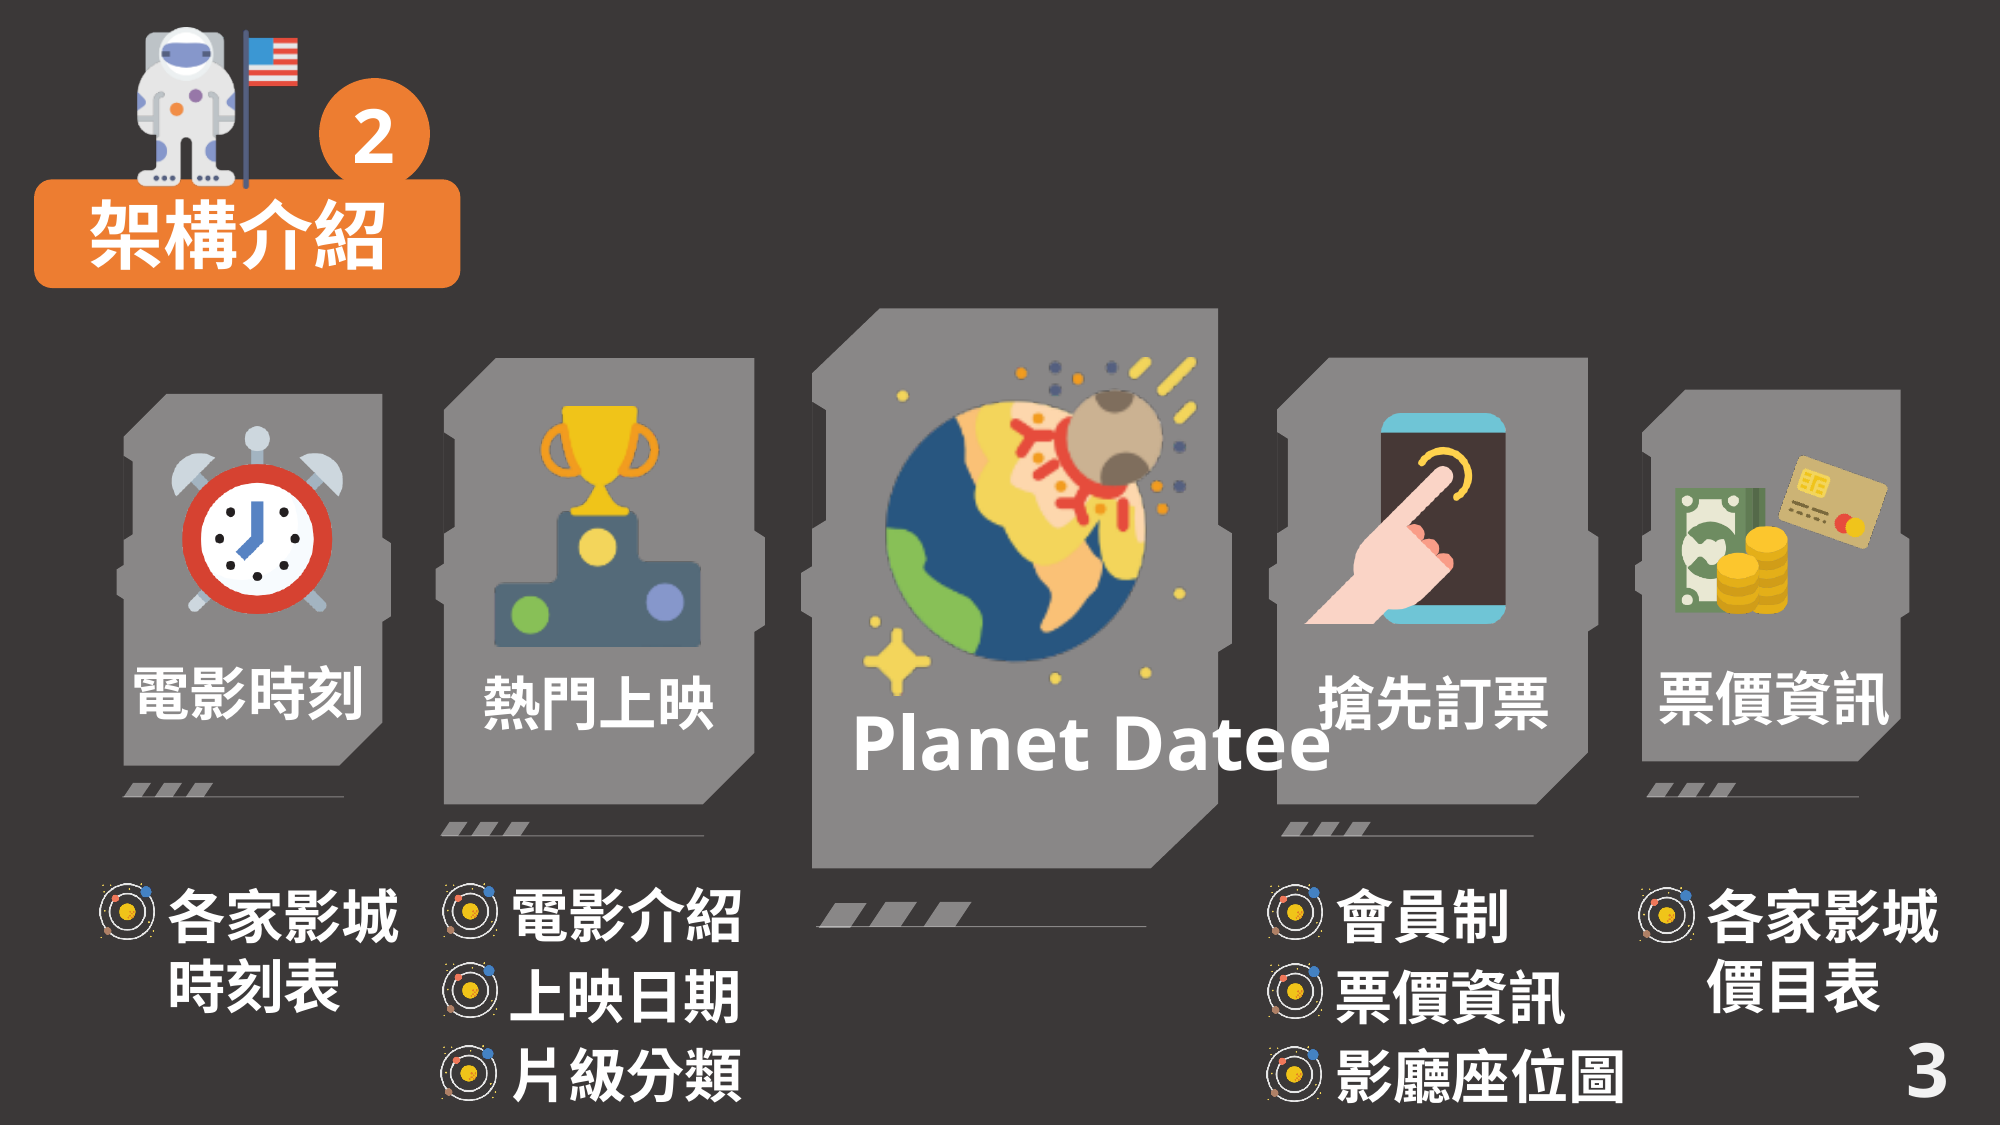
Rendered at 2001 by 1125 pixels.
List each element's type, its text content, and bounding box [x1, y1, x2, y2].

picture [163, 426, 351, 614]
text_box [0, 0, 2000, 1125]
text_box 2 [337, 80, 413, 187]
text_box 票價資訊 [1642, 654, 1909, 741]
picture [1267, 884, 1320, 940]
picture [1266, 1046, 1322, 1102]
text_box 影廳座位圖 [1320, 1033, 1646, 1119]
picture [1267, 963, 1323, 1019]
text_box 上映日期 [493, 952, 760, 1039]
text_box 各家影城 價目表 [1691, 872, 1958, 1029]
picture [442, 883, 495, 939]
picture [99, 883, 152, 940]
picture [1638, 887, 1691, 943]
text_box 熱門上映 [467, 659, 734, 746]
text_box 搶先訂票 [1302, 659, 1569, 746]
text_box 電影介紹 [495, 871, 762, 958]
picture [442, 962, 498, 1018]
text_box 電影時刻 [116, 649, 383, 736]
picture [1299, 413, 1510, 624]
picture [861, 357, 1200, 696]
text_box 各家影城 時刻表 [152, 872, 419, 1029]
text_box 3 [1891, 1014, 2000, 1121]
picture [1668, 441, 1893, 614]
text_box 票價資訊 [1319, 953, 1586, 1040]
picture [440, 1045, 497, 1101]
text_box Planet Datee [835, 687, 1193, 794]
picture [478, 406, 718, 647]
picture [136, 27, 299, 180]
text_box 架構介紹 [73, 180, 630, 287]
text_box 片級分類 [495, 1031, 761, 1118]
text_box 會員制 [1320, 872, 1528, 953]
